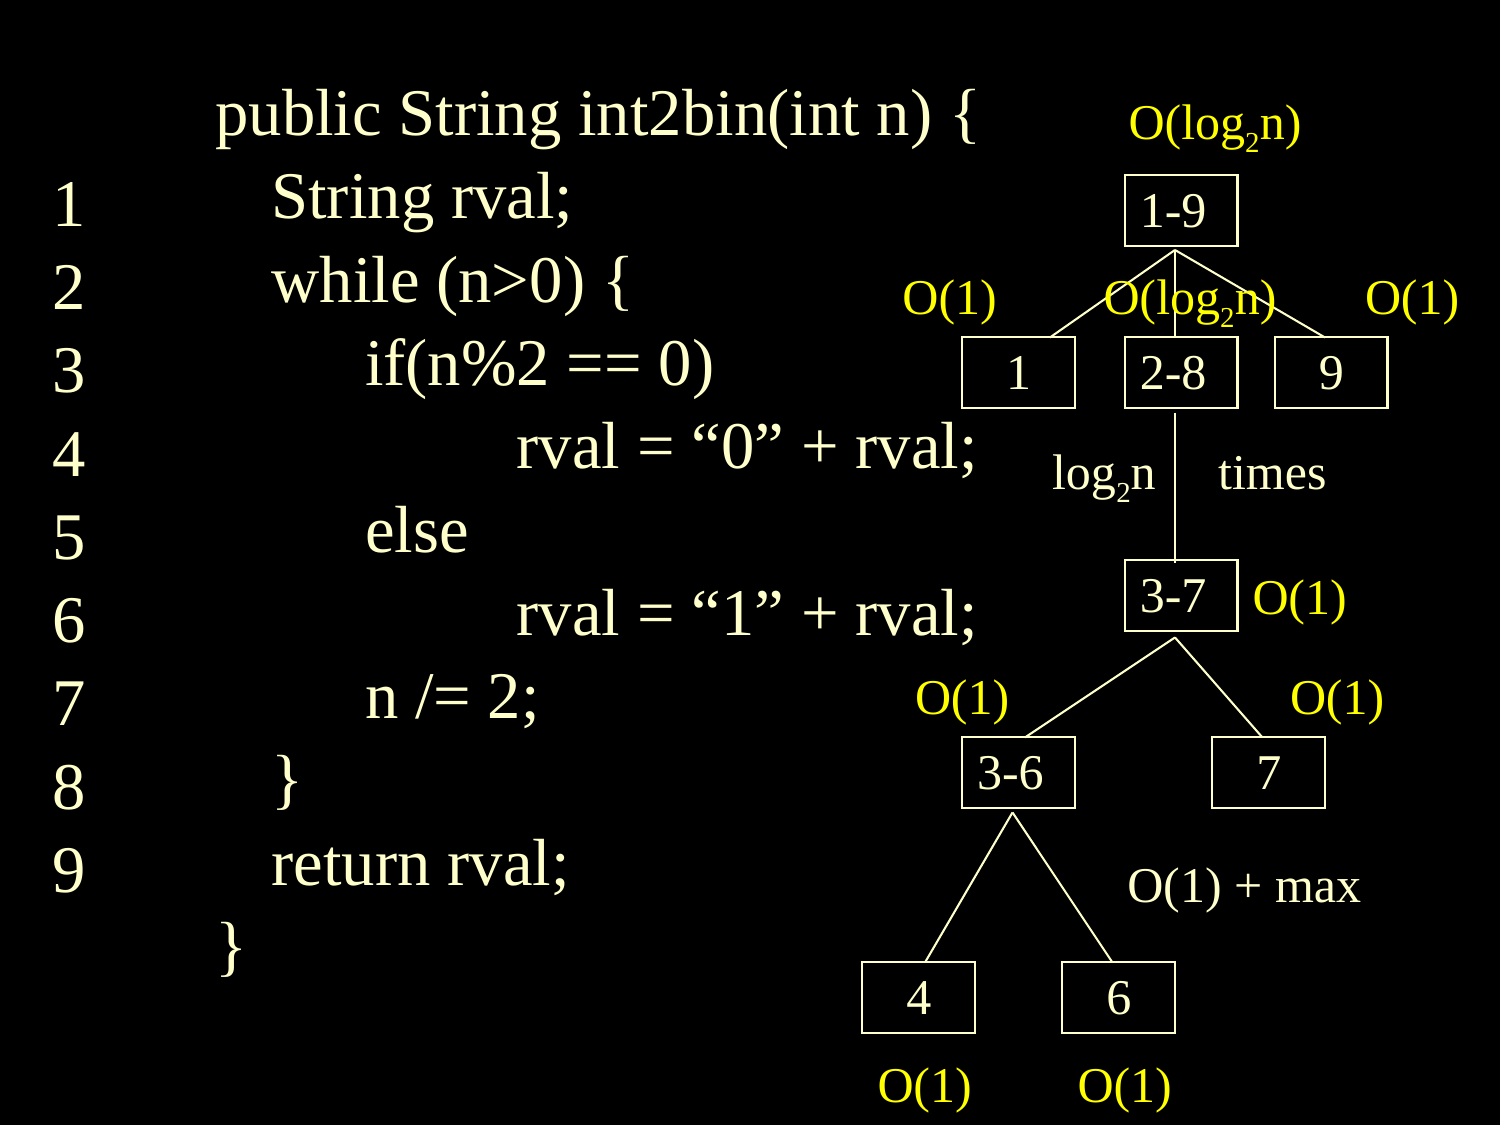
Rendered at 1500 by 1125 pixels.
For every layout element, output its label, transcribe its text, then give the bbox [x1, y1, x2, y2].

text_box 6 [1128, 962, 1176, 1034]
text_box O(1) [1350, 262, 1475, 334]
text_box log2n times [1128, 437, 1344, 517]
text_box O(1) + max [1128, 849, 1377, 921]
text_box 2-8 [1128, 342, 1238, 409]
text_box O(1) [1275, 662, 1400, 734]
text_box 7 [1212, 737, 1326, 809]
text_box 1 2 3 4 5 6 7 8 9 [37, 74, 188, 1051]
text_box 1-9 [1128, 174, 1238, 246]
text_box 9 [1274, 337, 1388, 409]
list public String int2bin(int n) { String rval; while (n>0) { if(n%2 == 0) rval = “0” + rval; else rval = “1” + rval; n /= 2; } return rval; } [200, 74, 1128, 1051]
text_box O(1) [1237, 562, 1362, 634]
text_box O(log2n) [1128, 87, 1317, 167]
text_box 3-7 [1128, 560, 1238, 632]
text_box O(1) [862, 1051, 987, 1121]
text_box O(1) [1062, 1049, 1188, 1121]
text_box O(log2n) [1128, 262, 1292, 342]
